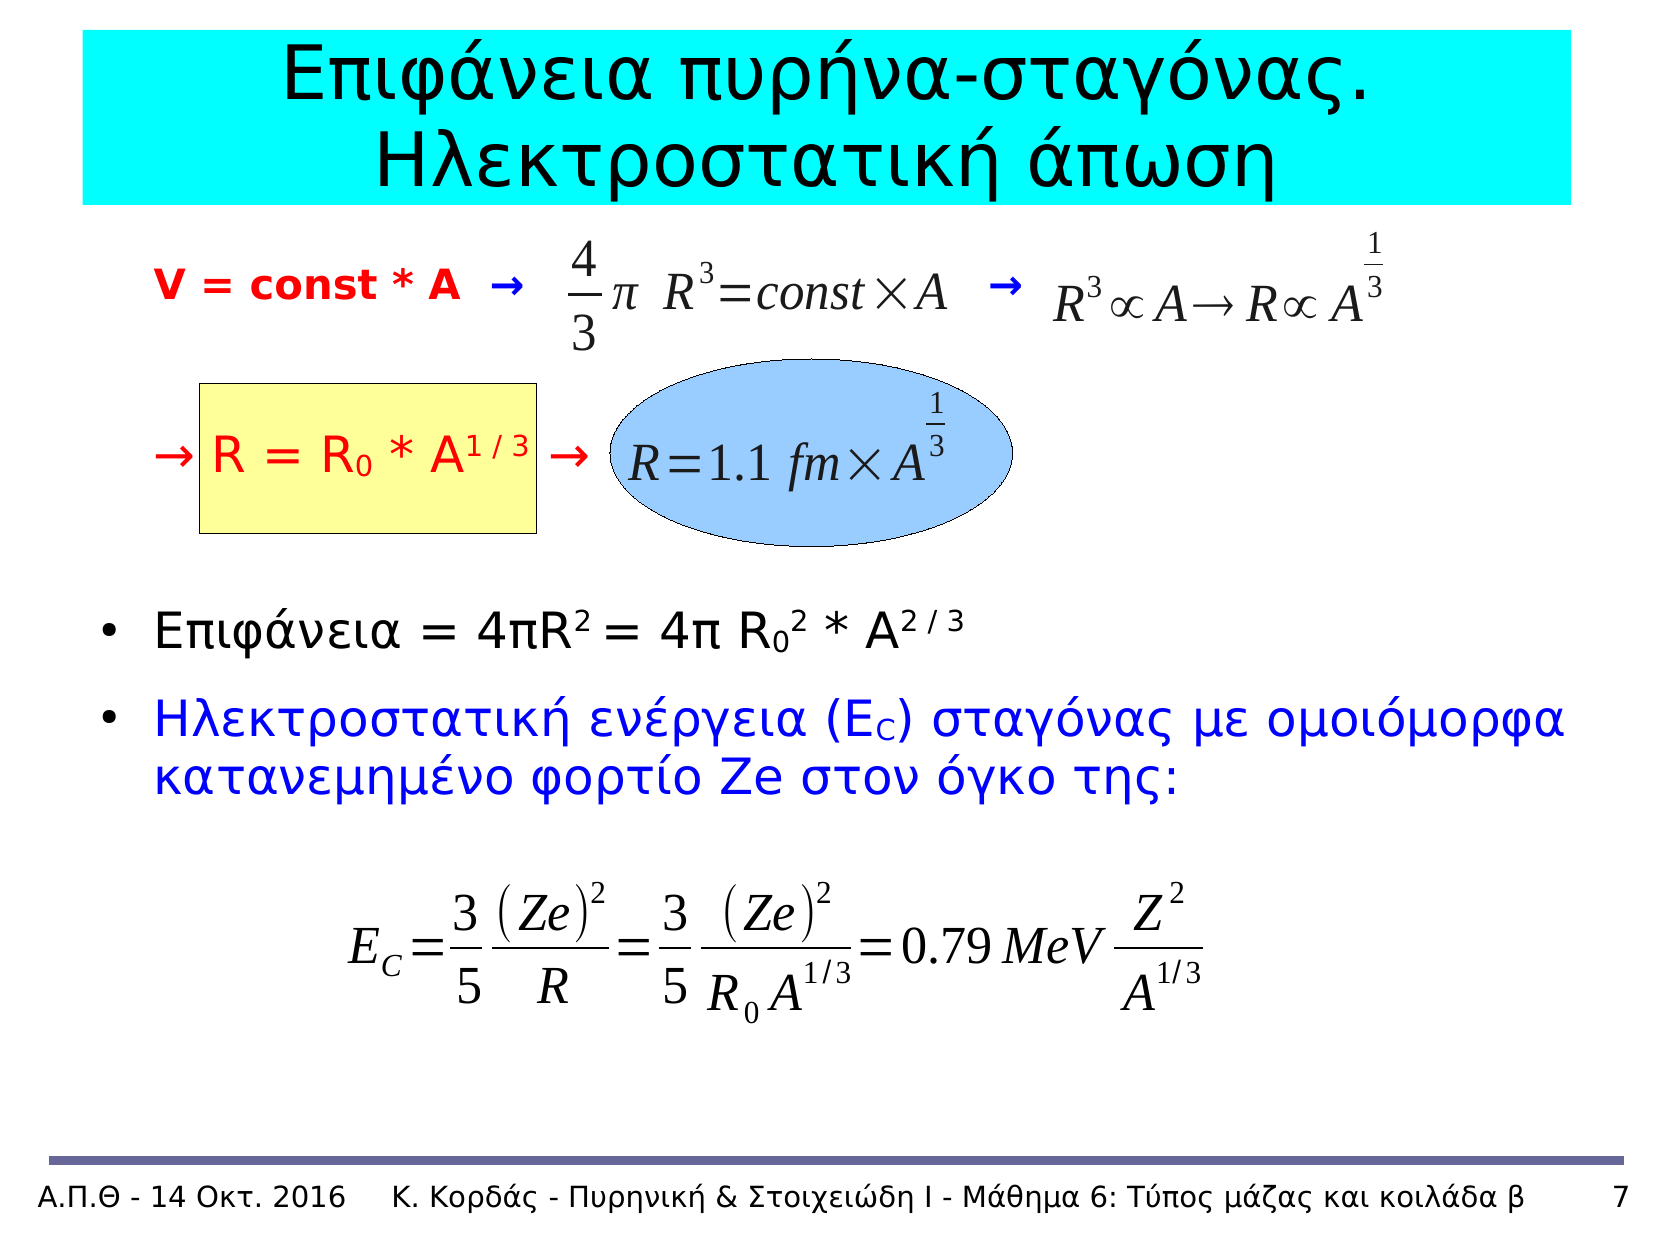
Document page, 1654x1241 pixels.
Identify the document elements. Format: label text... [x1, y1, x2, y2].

title Επιφάνεια πυρήνα-σταγόνας. Hλεκτροστατική άπωση [82, 29, 1571, 205]
chart [552, 225, 962, 366]
chart [1037, 223, 1398, 338]
chart [335, 873, 1219, 1033]
list V = const * A → → → R = R0 * A1 / 3 → Επιφάνεια = 4πR2 = 4π R02 * A2 / 3 Ηλεκτροστατική ενέργεια (EC) σταγόνας με ομοιόμορφα κατανεμημένο φορτίο Ζe στον όγκο της: [82, 260, 1571, 1148]
chart [612, 382, 960, 498]
